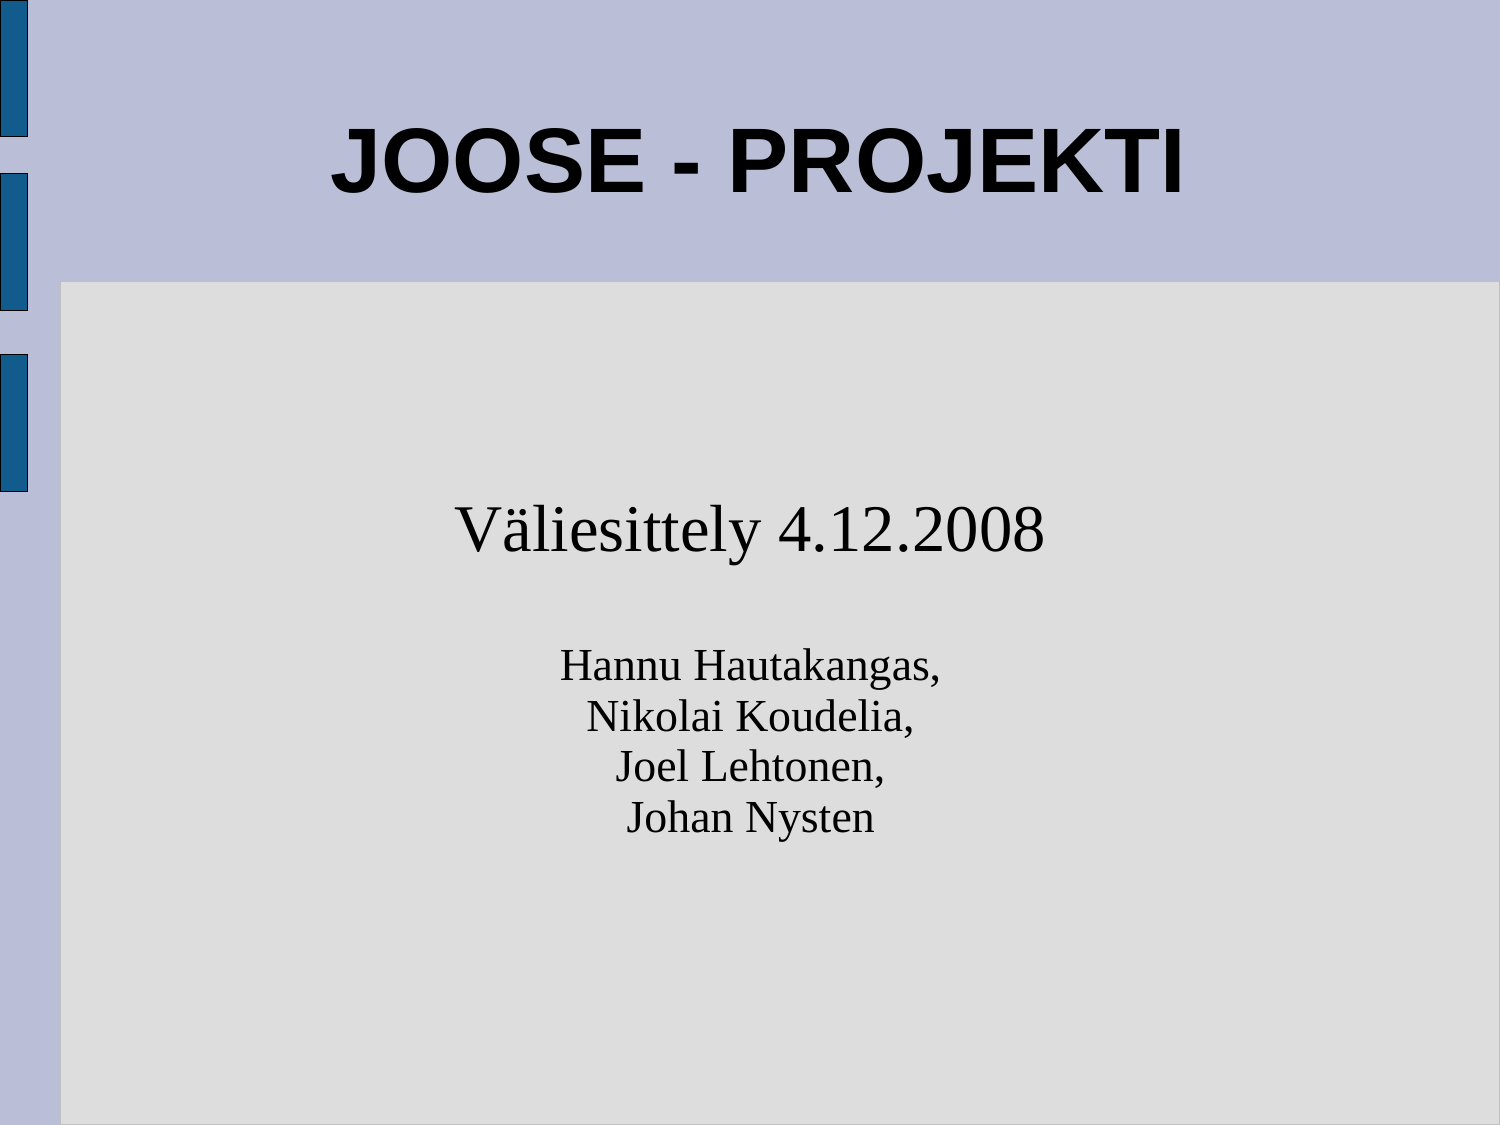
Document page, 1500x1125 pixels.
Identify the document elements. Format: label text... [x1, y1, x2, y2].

subtitle Väliesittely 4.12.2008 Hannu Hautakangas, Nikolai Koudelia, Joel Lehtonen, Johan Nysten [110, 312, 1392, 1022]
title JOOSE - PROJEKTI [118, 59, 1400, 263]
